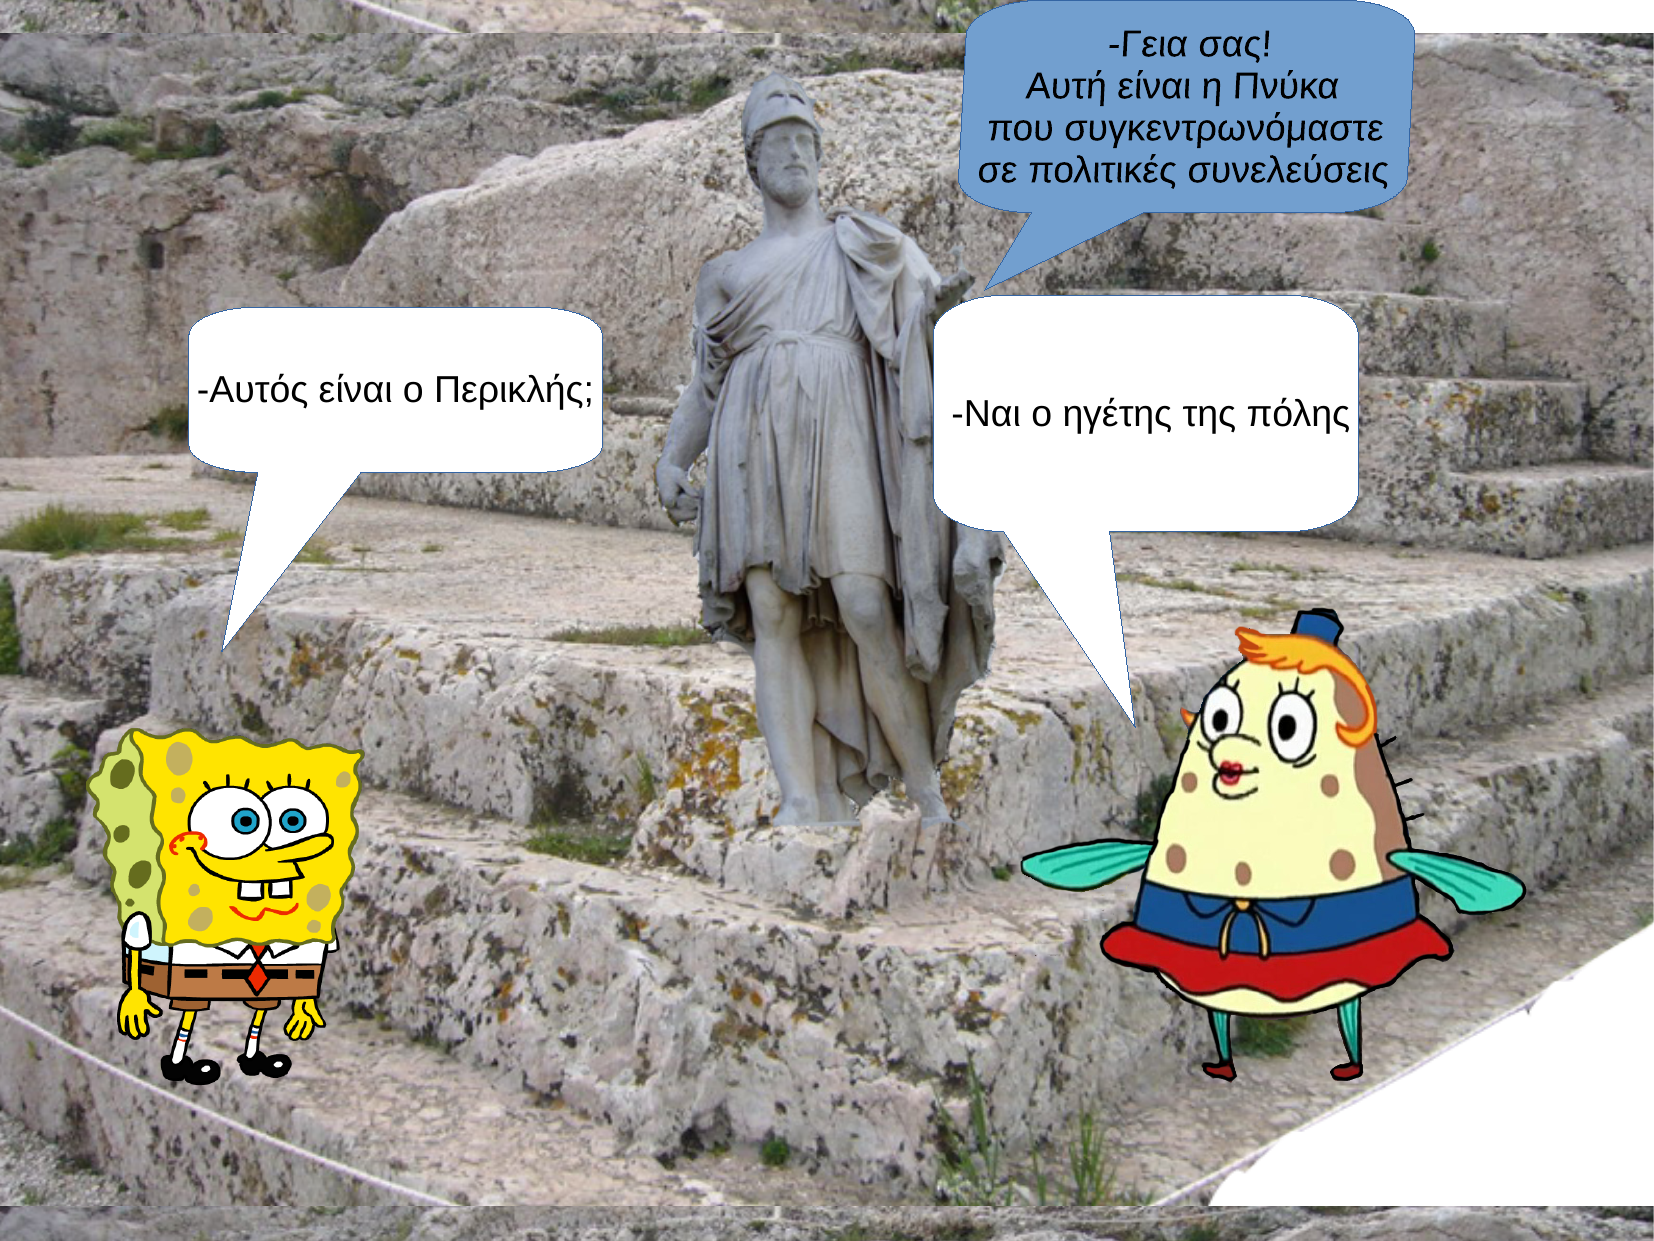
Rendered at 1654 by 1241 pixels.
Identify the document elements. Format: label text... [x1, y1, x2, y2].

text_box -Ναι ο ηγέτης της πόλης [933, 295, 1359, 728]
text_box -Αυτός είναι ο Περικλής; [188, 307, 603, 652]
picture [0, 0, 1654, 1241]
text_box -Γεια σας! Αυτή είναι η Πνύκα που συγκεντρωνόμαστε σε πολιτικές συνελεύσεις [958, 0, 1415, 291]
